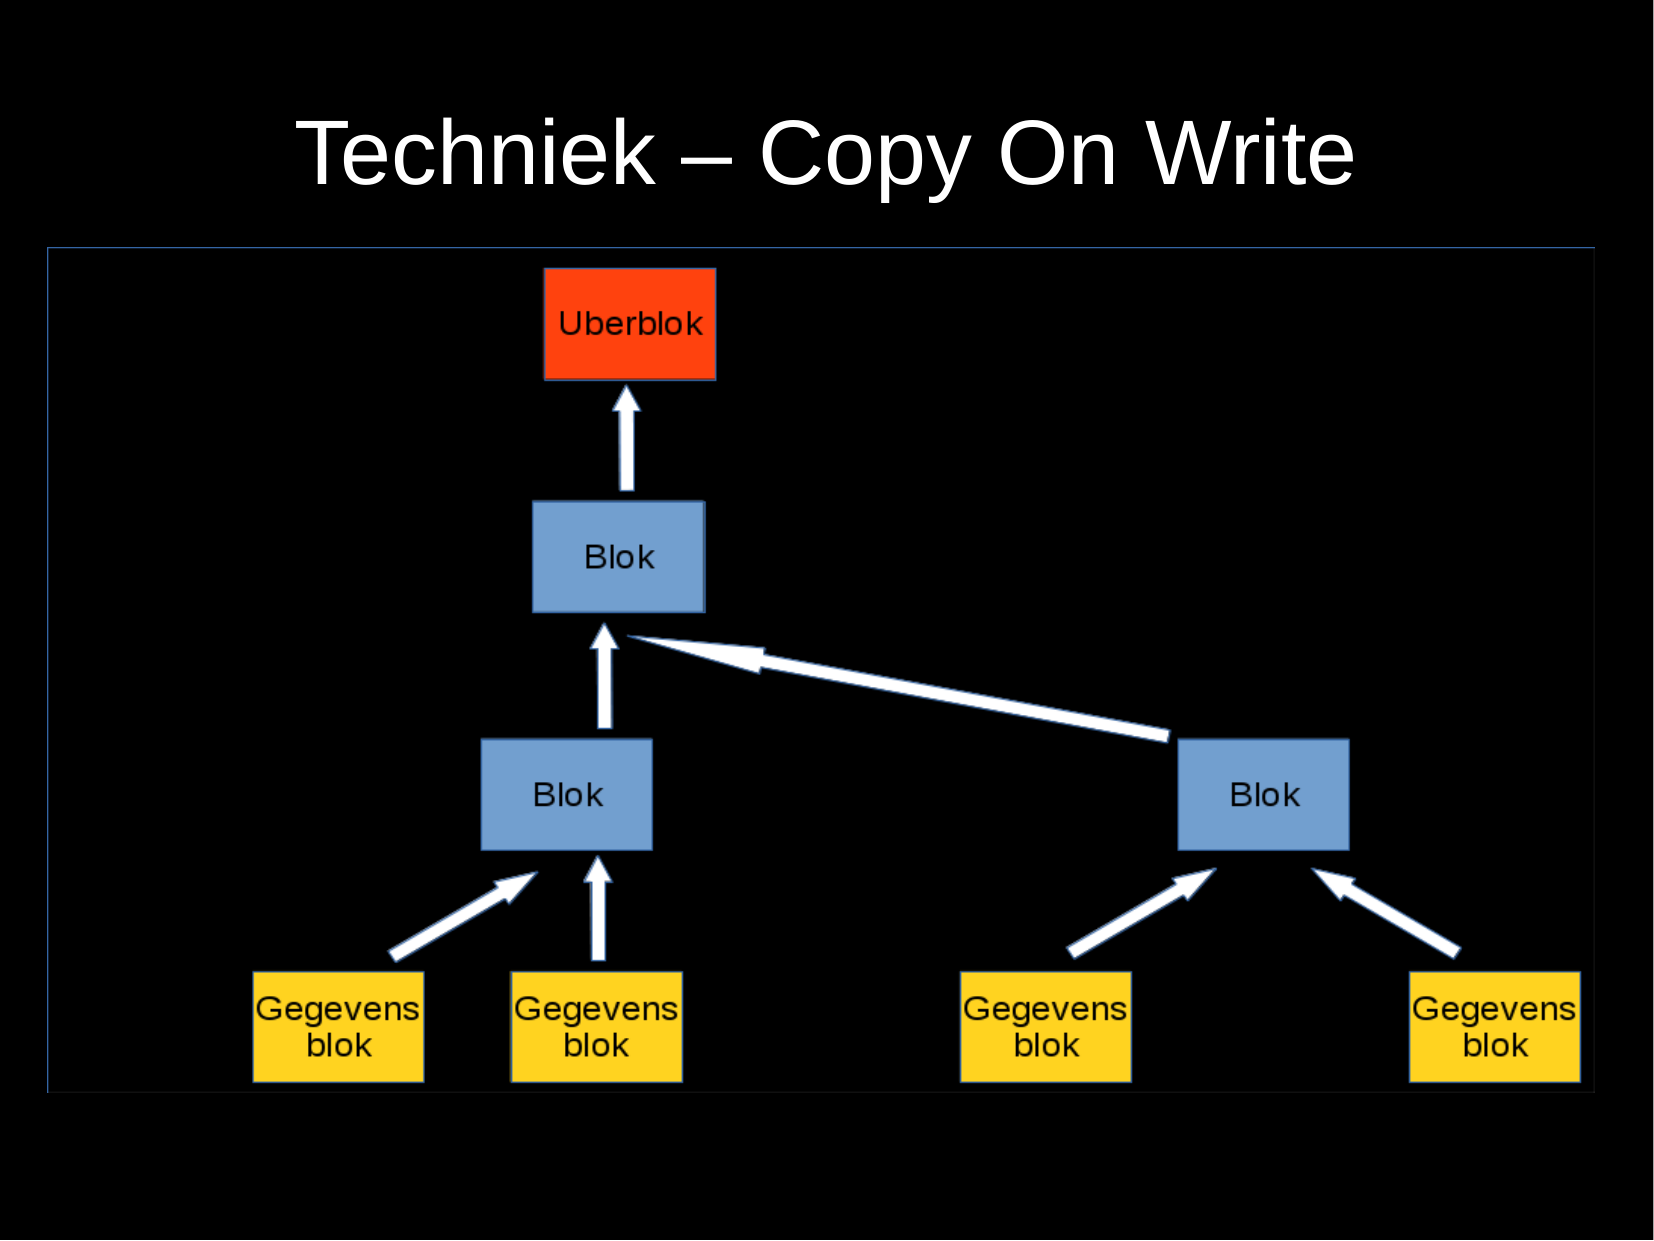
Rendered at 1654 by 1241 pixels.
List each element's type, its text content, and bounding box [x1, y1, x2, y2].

title Techniek – Copy On Write [82, 49, 1571, 247]
picture [47, 247, 1595, 1093]
